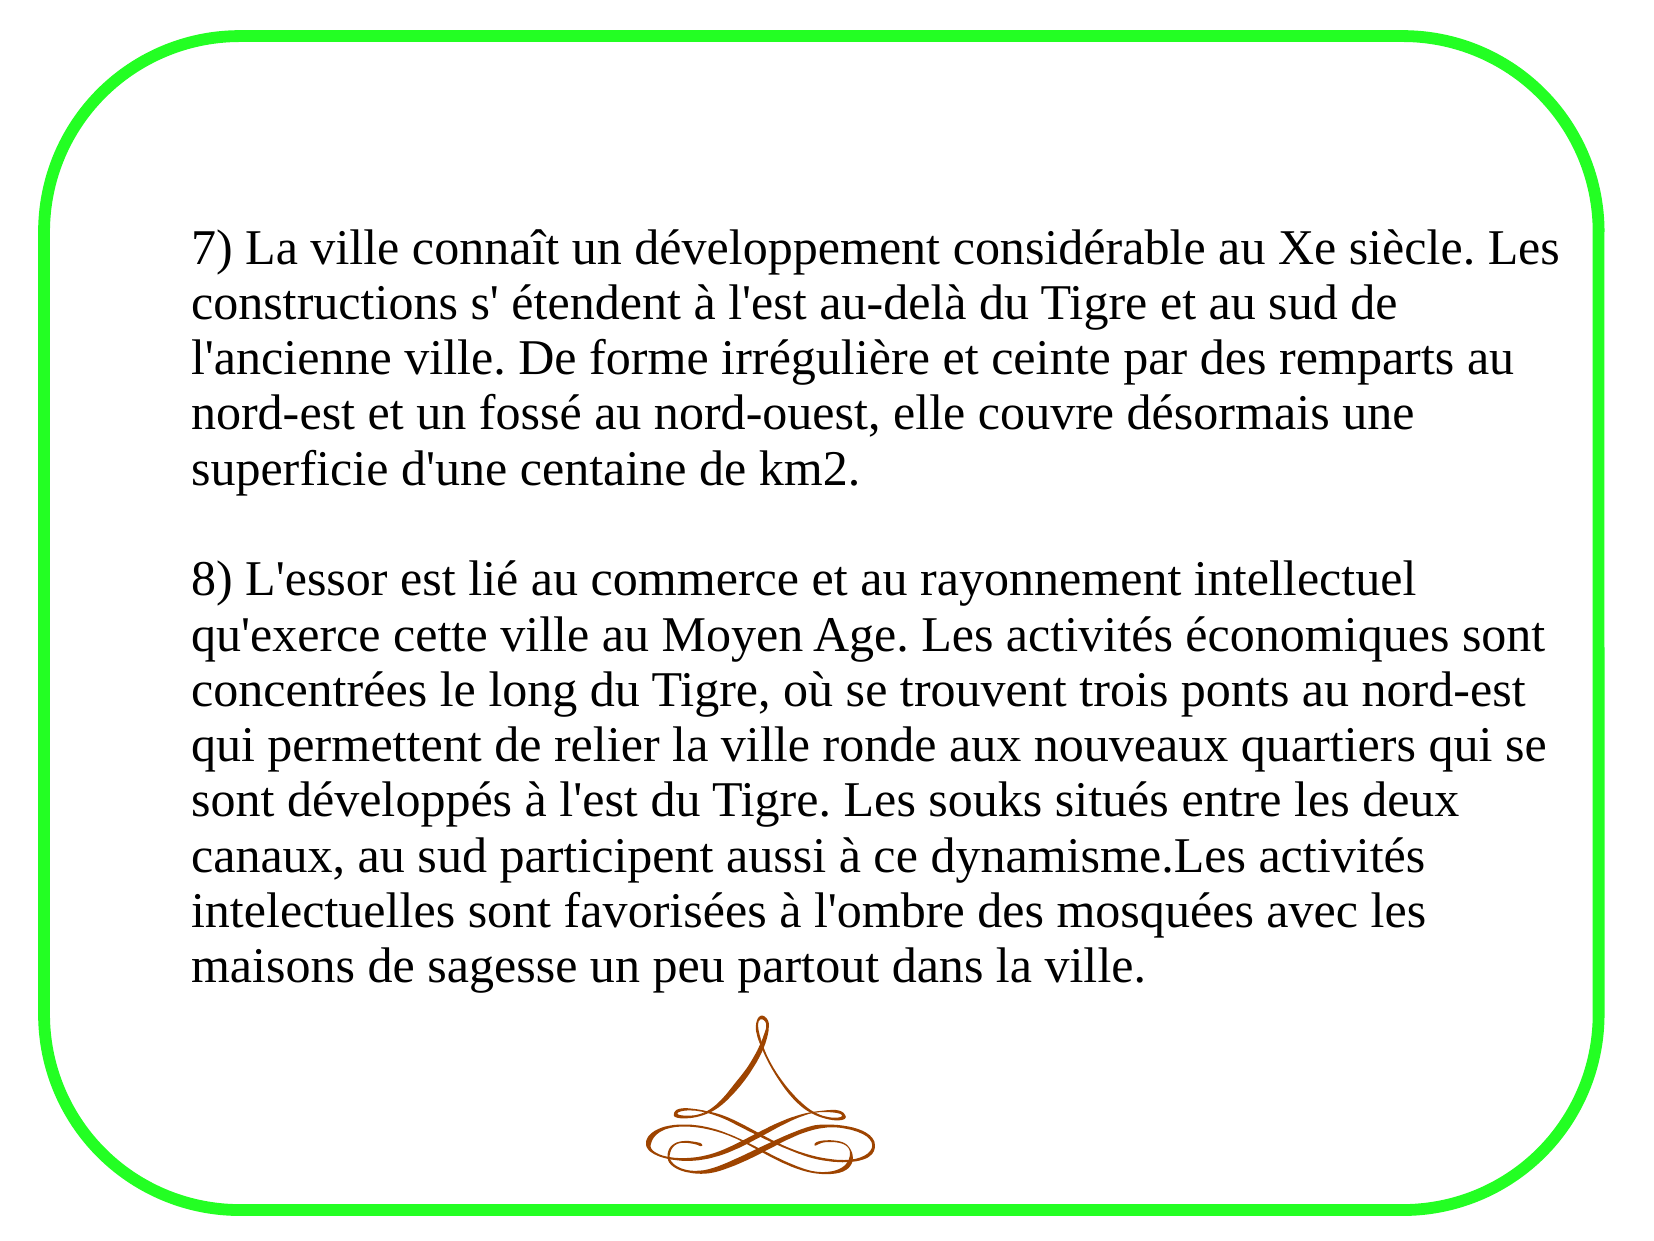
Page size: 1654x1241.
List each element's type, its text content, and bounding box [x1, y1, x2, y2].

chart [644, 1013, 890, 1178]
text_box 7) La ville connaît un développement considérable au Xe siècle. Les constructions s' étendent à l'est au-delà du Tigre et au sud de l'ancienne ville. De forme irrégulière et ceinte par des remparts au nord-est et un fossé au nord-ouest, elle couvre désormais une superficie d'une centaine de km2. 8) L'essor est lié au commerce et au rayonnement intellectuel qu'exerce cette ville au Moyen Age. Les activités économiques sont concentrées le long du Tigre, où se trouvent trois ponts au nord-est qui permettent de relier la ville ronde aux nouveaux quartiers qui se sont développés à l'est du Tigre. Les souks situés entre les deux canaux, au sud participent aussi à ce dynamisme.Les activités intelectuelles sont favorisées à l'ombre des mosquées avec les maisons de sagesse un peu partout dans la ville. [176, 212, 1592, 1016]
